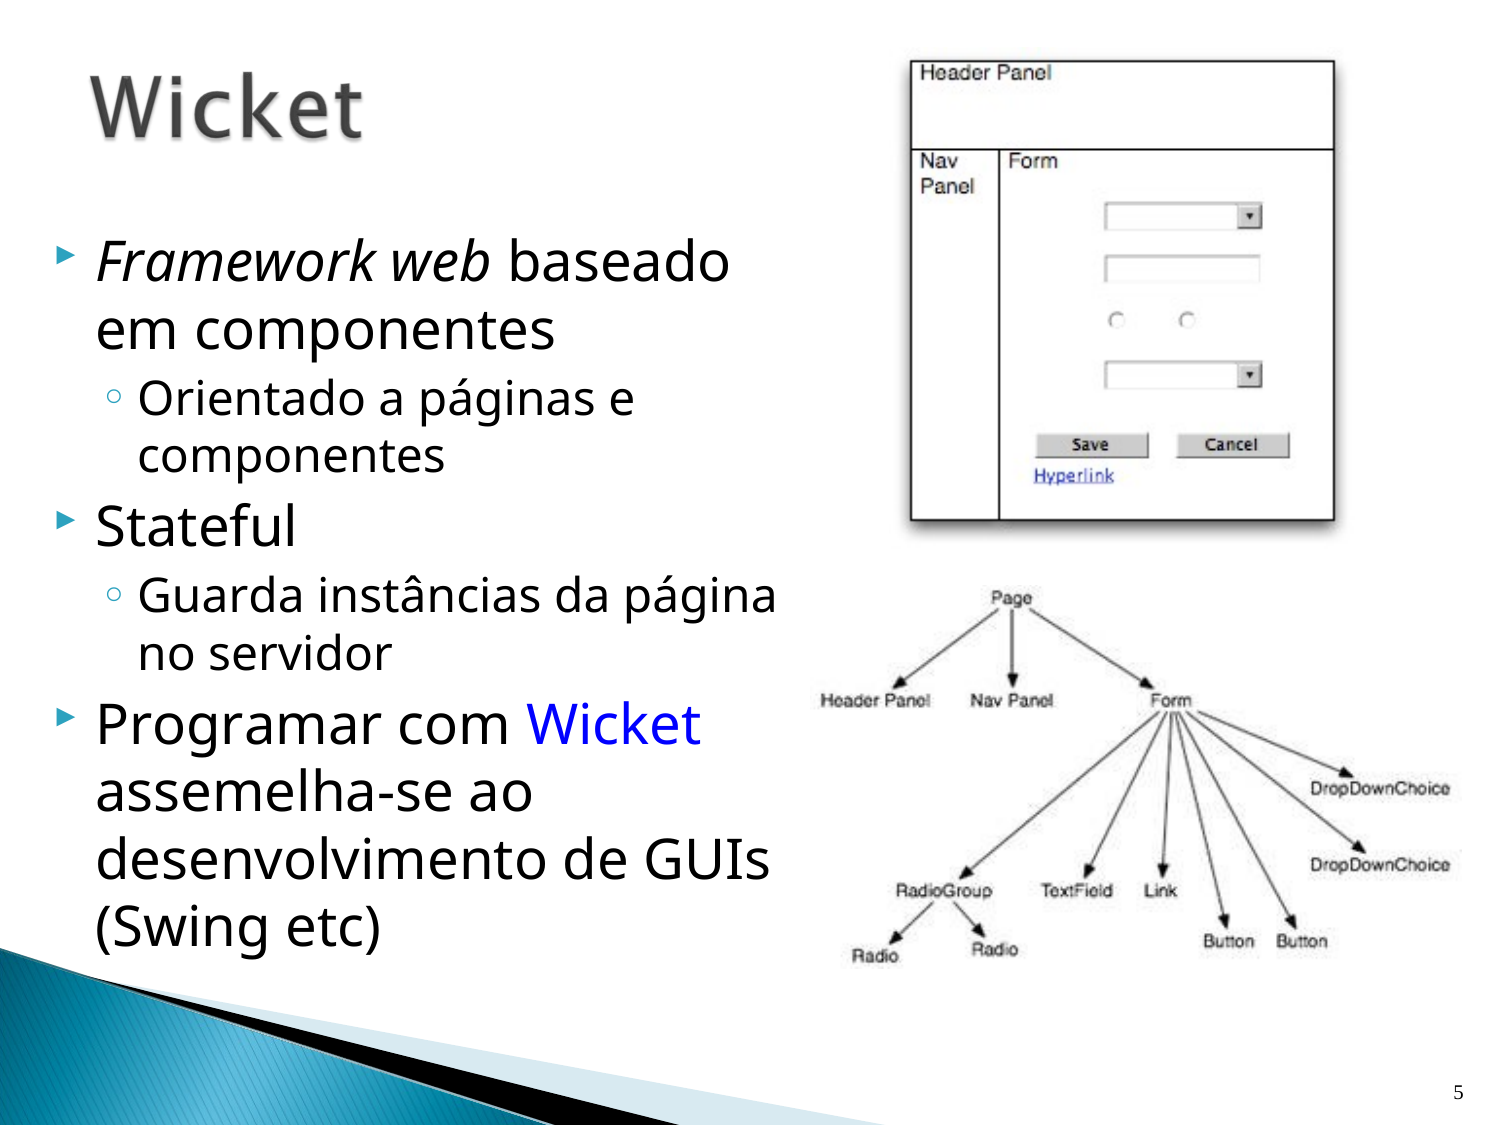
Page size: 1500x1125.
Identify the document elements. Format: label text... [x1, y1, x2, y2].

text_box 2 [1418, 1051, 1479, 1112]
text_box Framework web baseado em componentes Orientado a páginas e componentes Stateful Guarda instâncias da página no servidor Programar com Wicket assemelha-se ao desenvolvimento de GUIs (Swing etc) [20, 217, 817, 1009]
picture [69, 1009, 559, 1125]
picture [810, 585, 1462, 969]
picture [32, 21, 1427, 549]
picture [0, 946, 20, 956]
